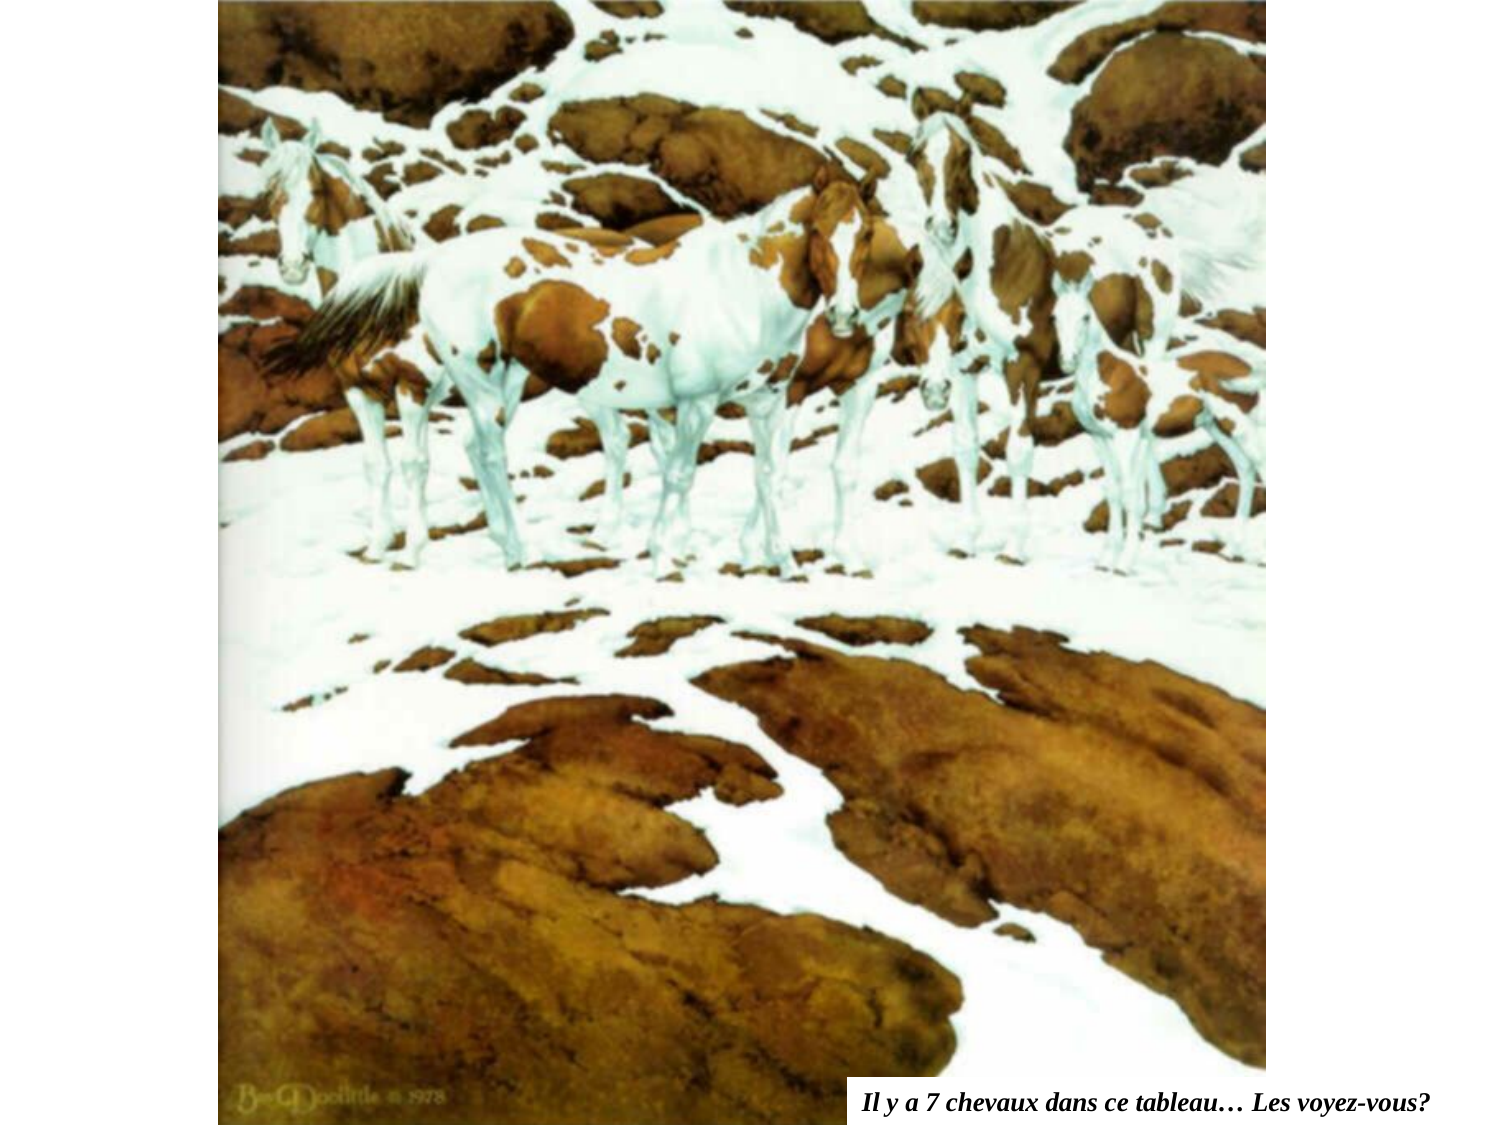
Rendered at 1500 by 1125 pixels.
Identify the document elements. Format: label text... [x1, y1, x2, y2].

text_box Il y a 7 chevaux dans ce tableau… Les voyez-vous? [847, 1077, 1446, 1125]
picture [218, 0, 1266, 1125]
